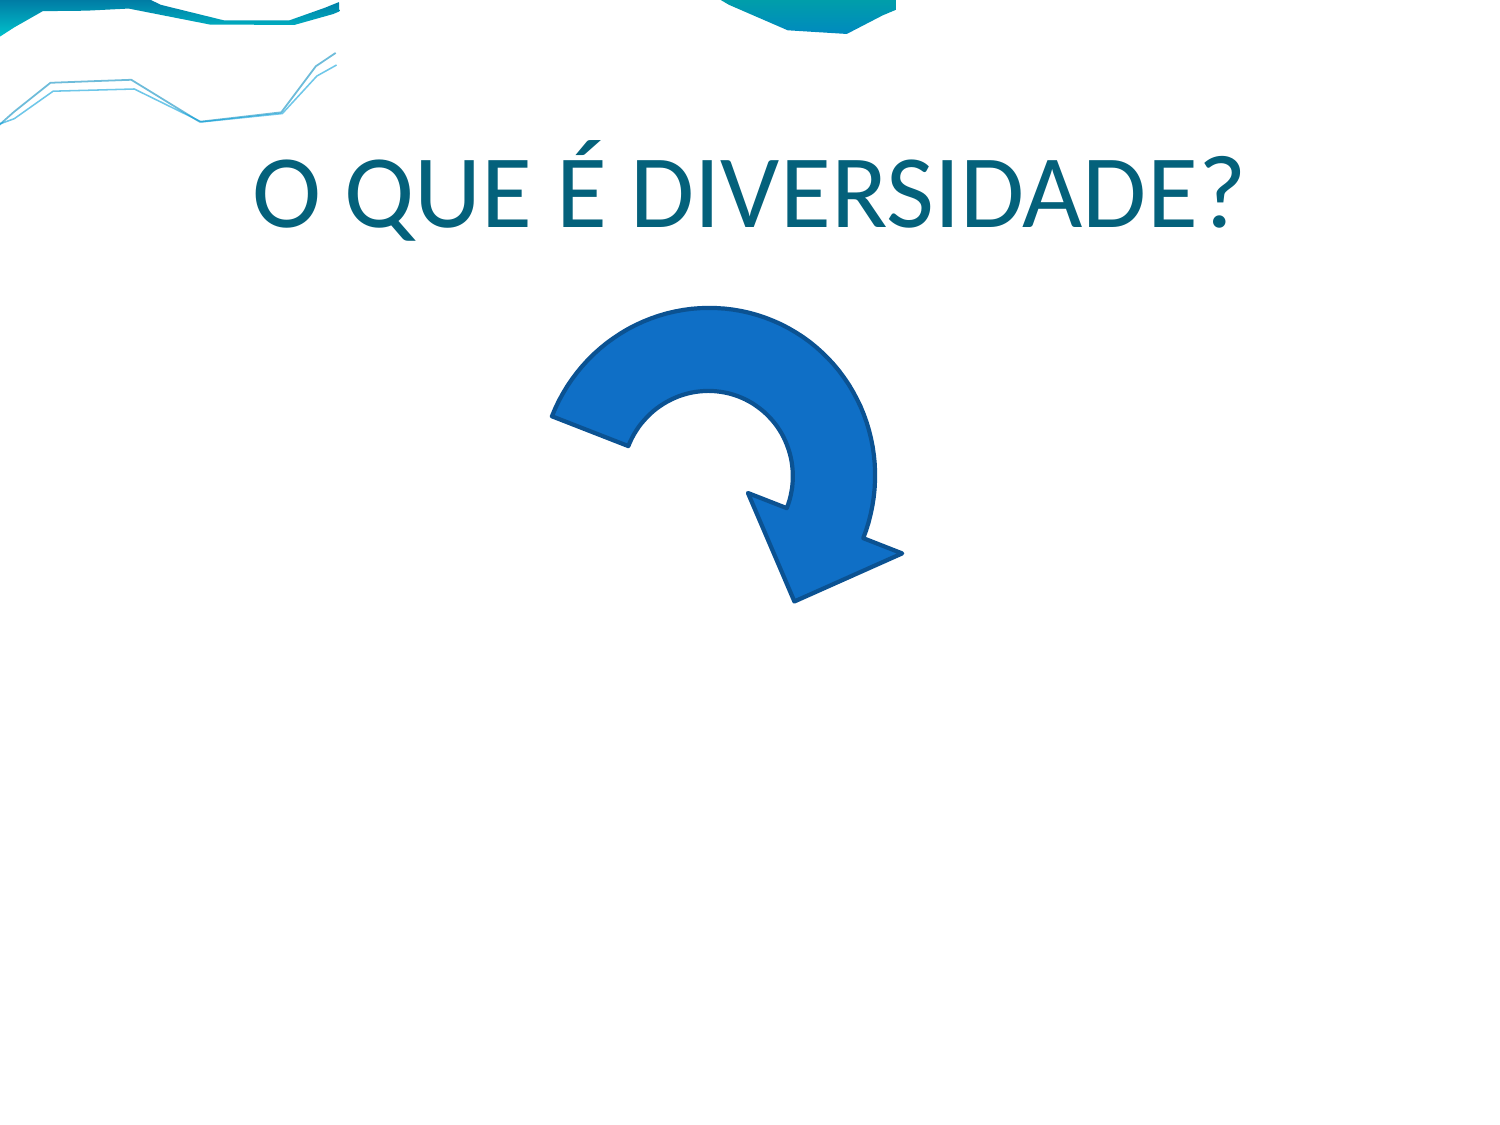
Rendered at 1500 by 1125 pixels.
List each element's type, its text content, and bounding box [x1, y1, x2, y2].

title O QUE É DIVERSIDADE? [75, 115, 1425, 303]
text_box [551, 307, 903, 602]
